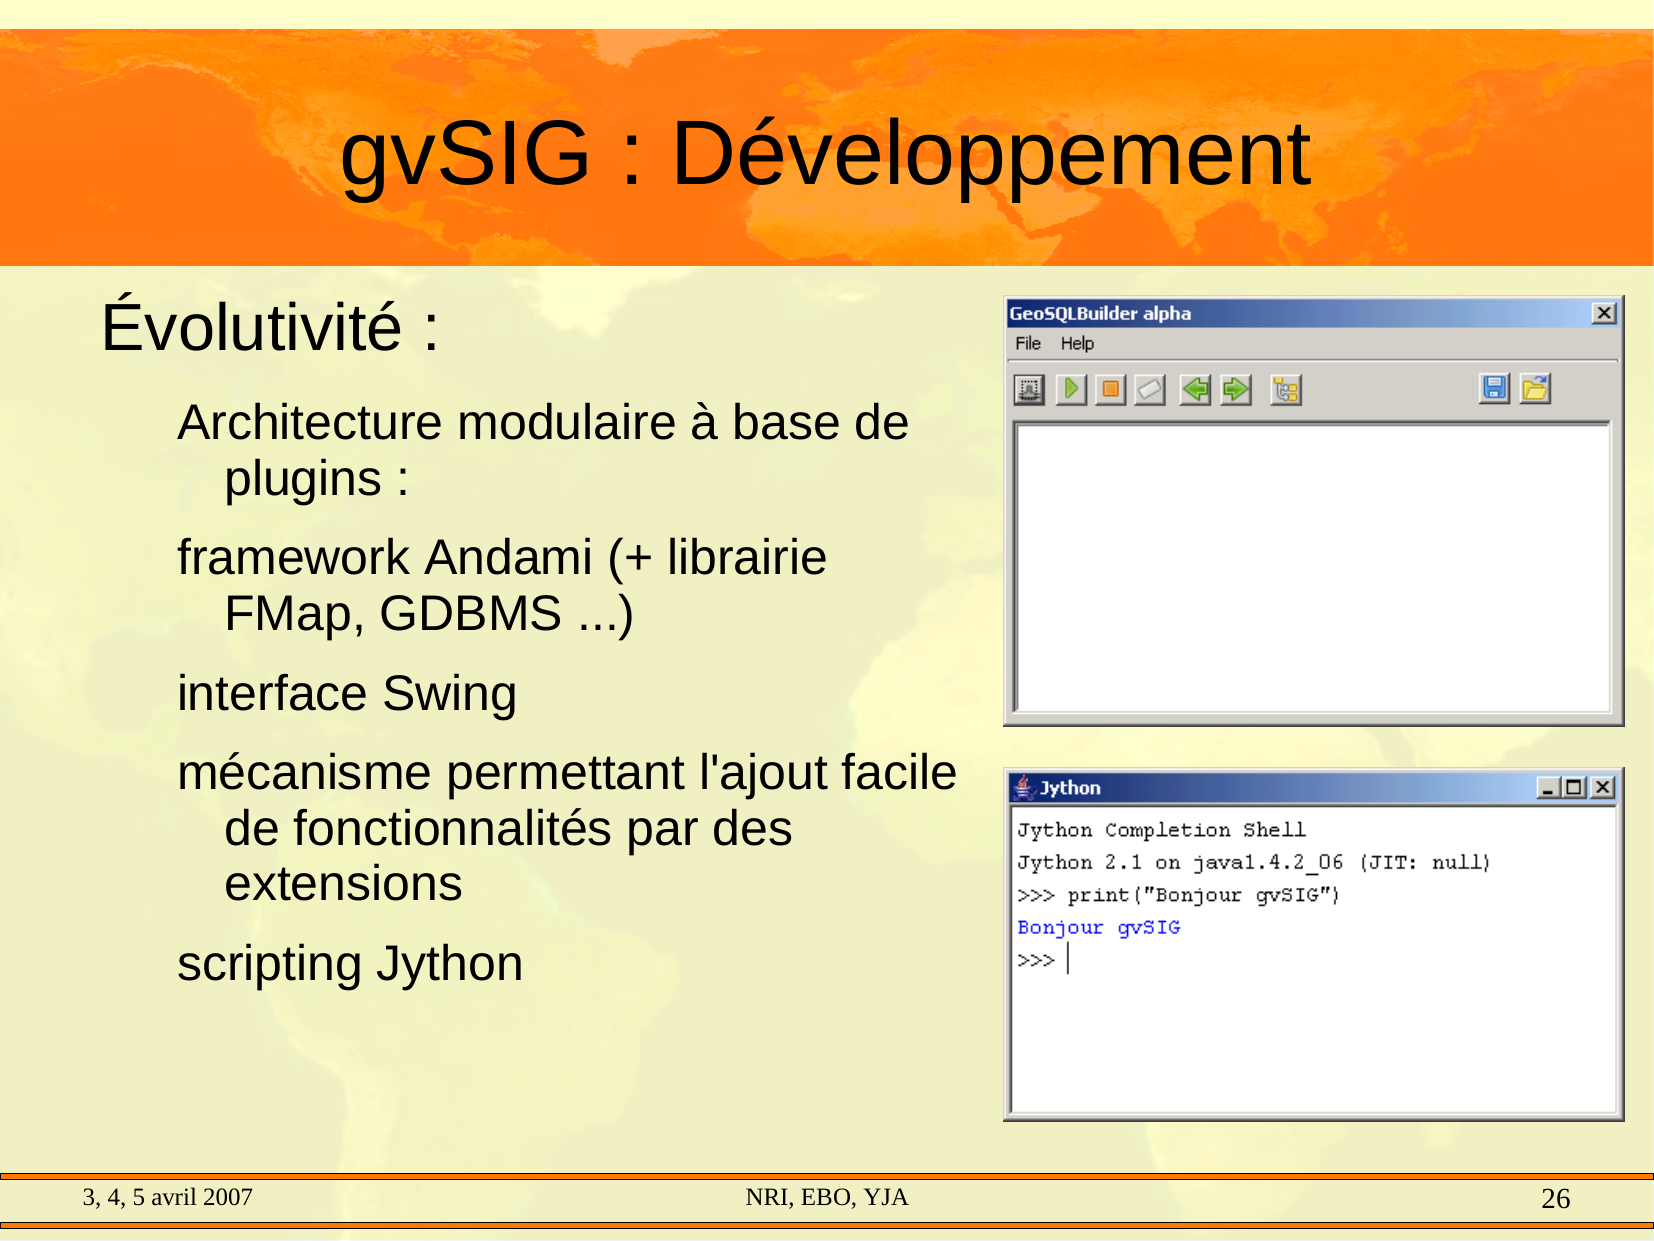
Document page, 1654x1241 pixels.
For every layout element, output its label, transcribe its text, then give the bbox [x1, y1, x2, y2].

picture [1003, 767, 1625, 1123]
picture [1003, 295, 1625, 727]
list Évolutivité : Architecture modulaire à base de plugins : framework Andami (+ librairie FMap, GDBMS ...) interface Swing mécanisme permettant l'ajout facile de fonctionnalités par des extensions scripting Jython [82, 290, 975, 1109]
picture [0, 29, 1654, 266]
title gvSIG : Développement [82, 49, 1571, 257]
